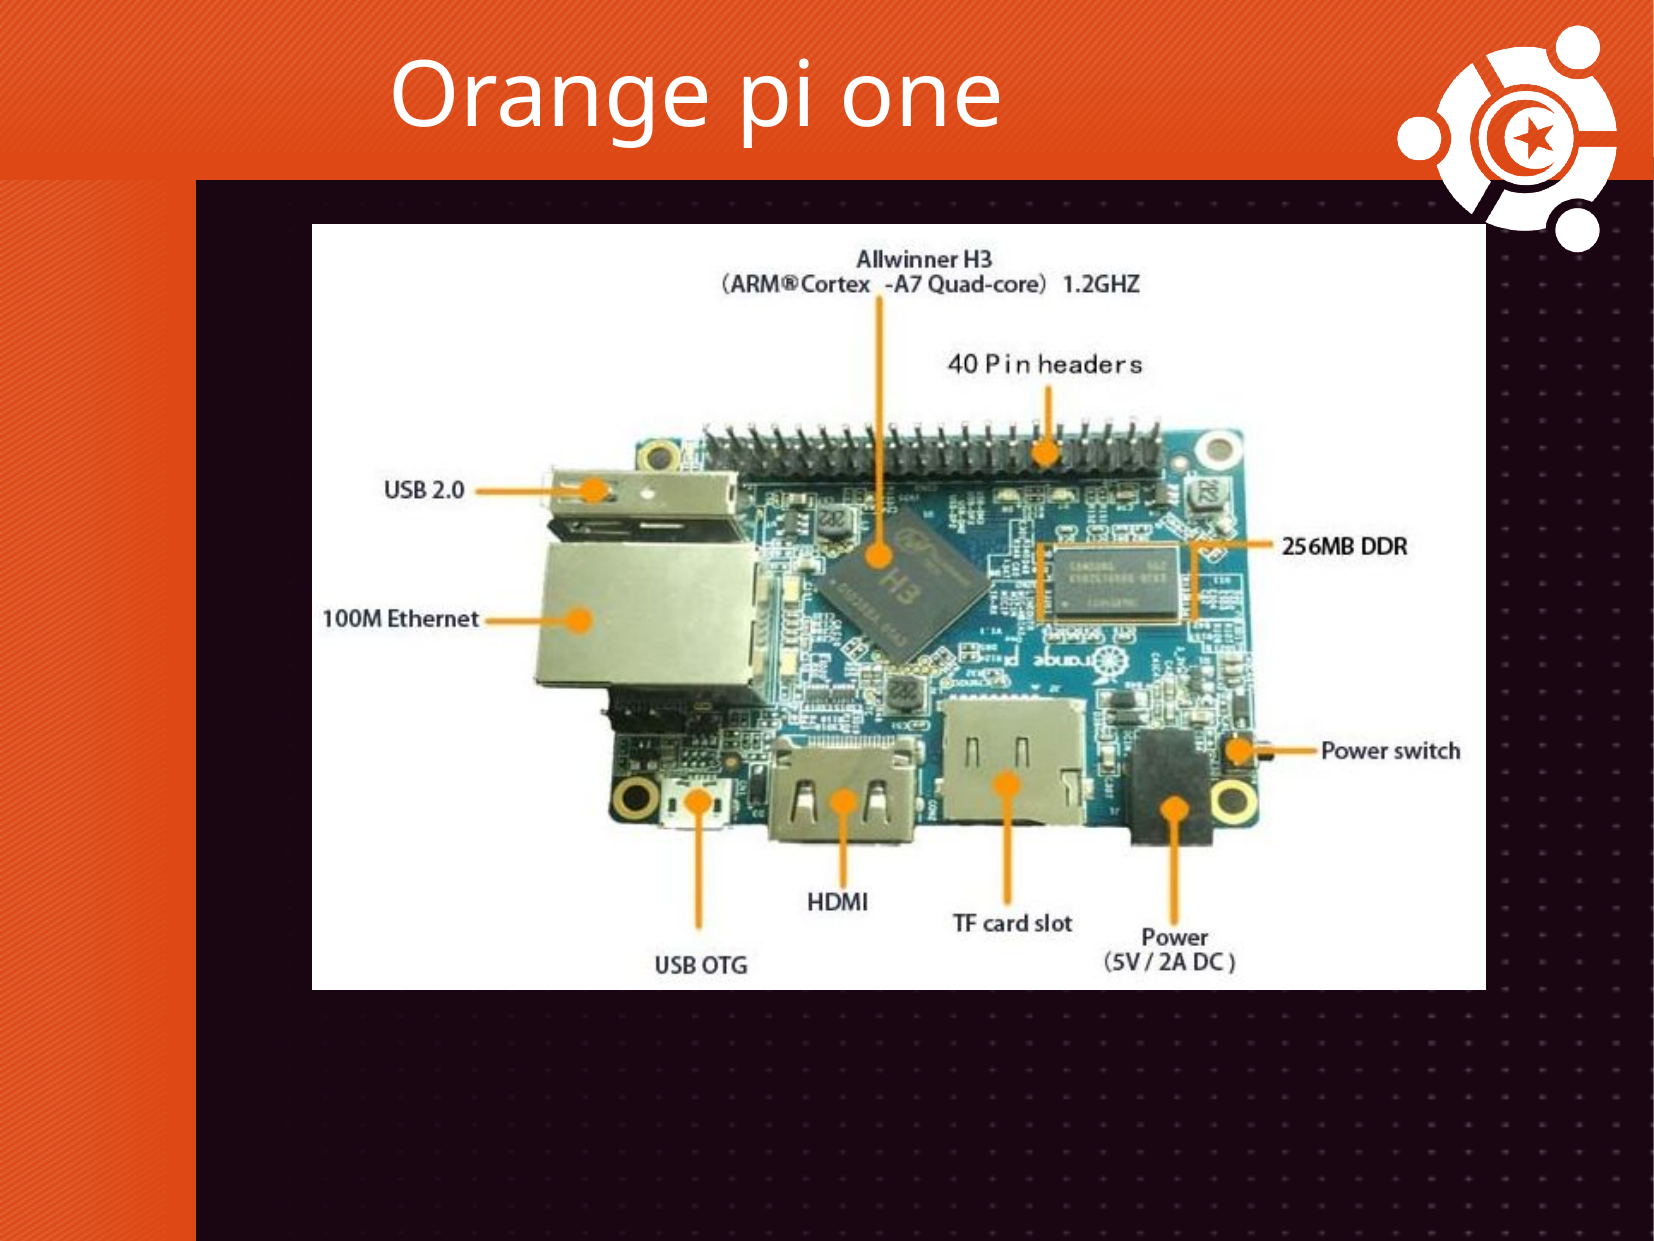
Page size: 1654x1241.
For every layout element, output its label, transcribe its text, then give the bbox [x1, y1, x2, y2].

title Orange pi one [0, 2, 1394, 181]
picture [0, 0, 1654, 1241]
